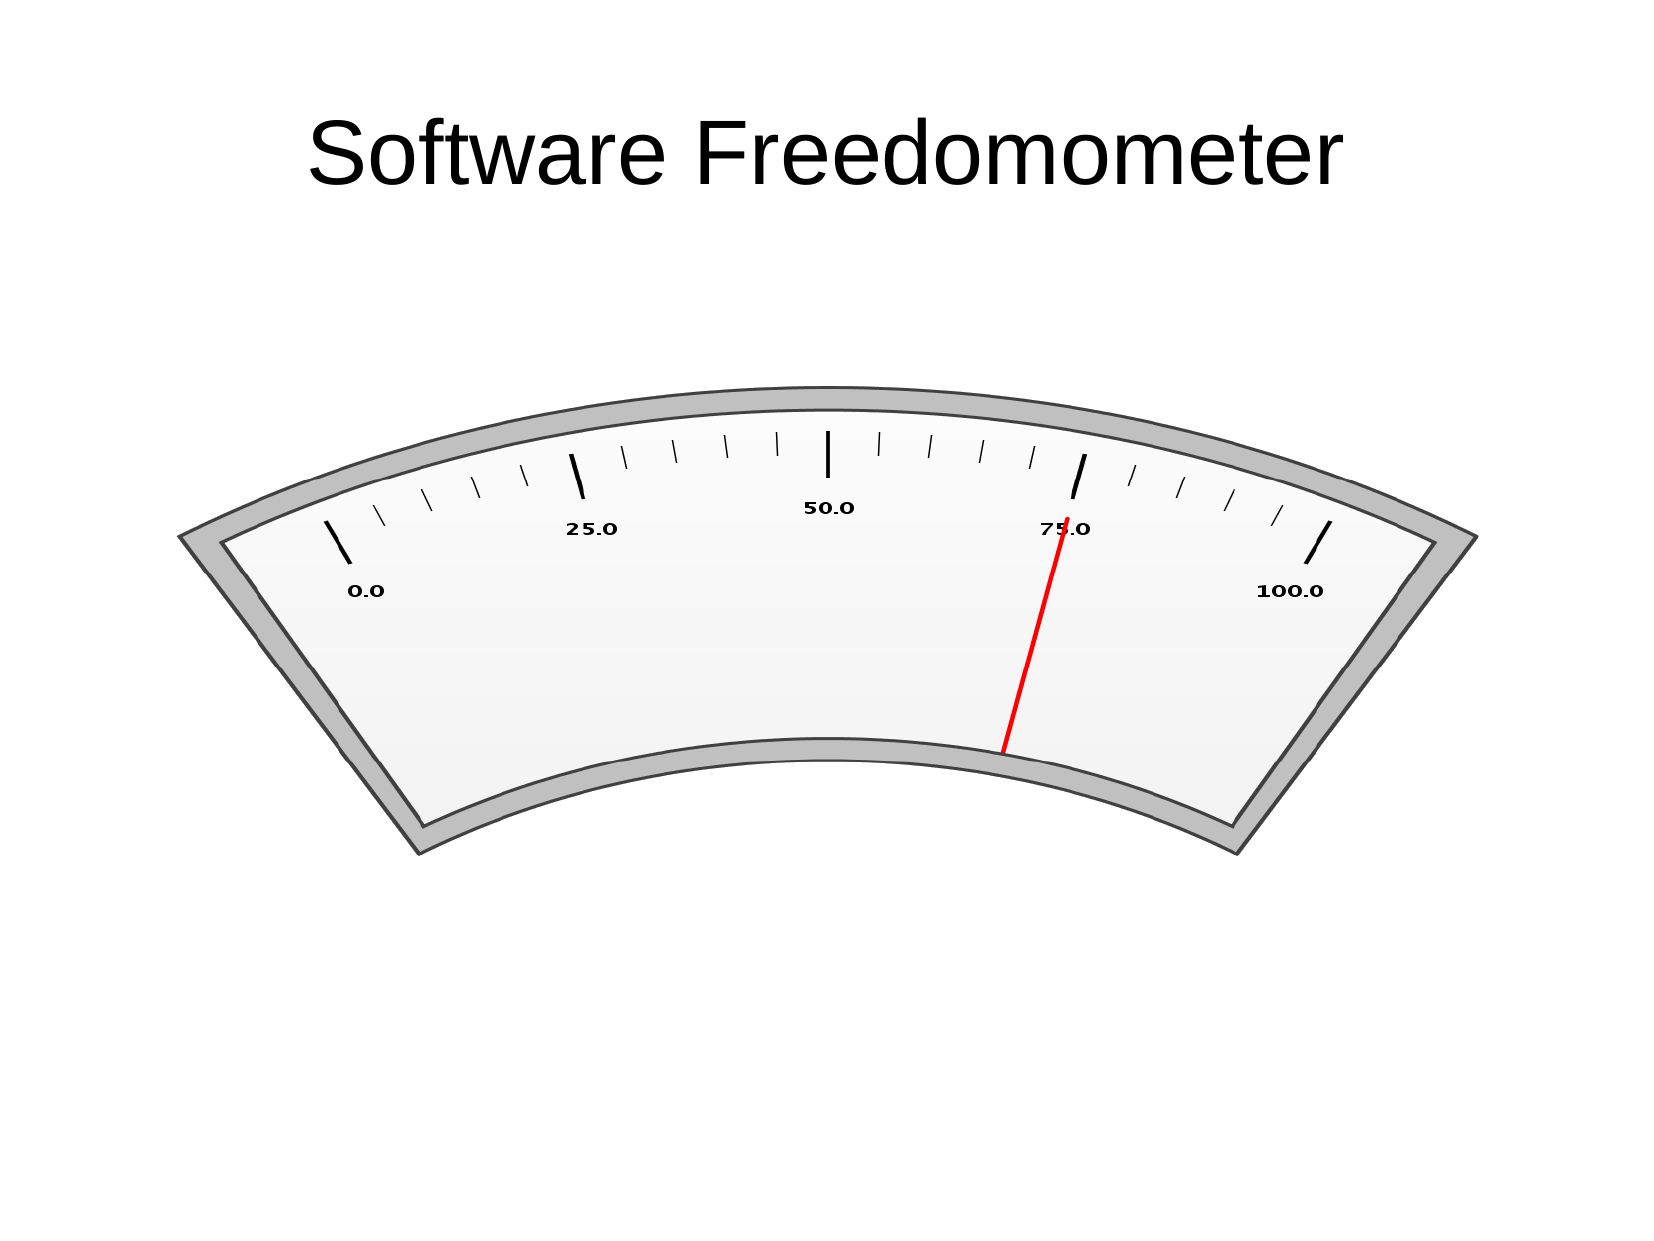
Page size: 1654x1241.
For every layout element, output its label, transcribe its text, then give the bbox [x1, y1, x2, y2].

picture [176, 386, 1479, 856]
title Software Freedomometer [82, 56, 1571, 250]
